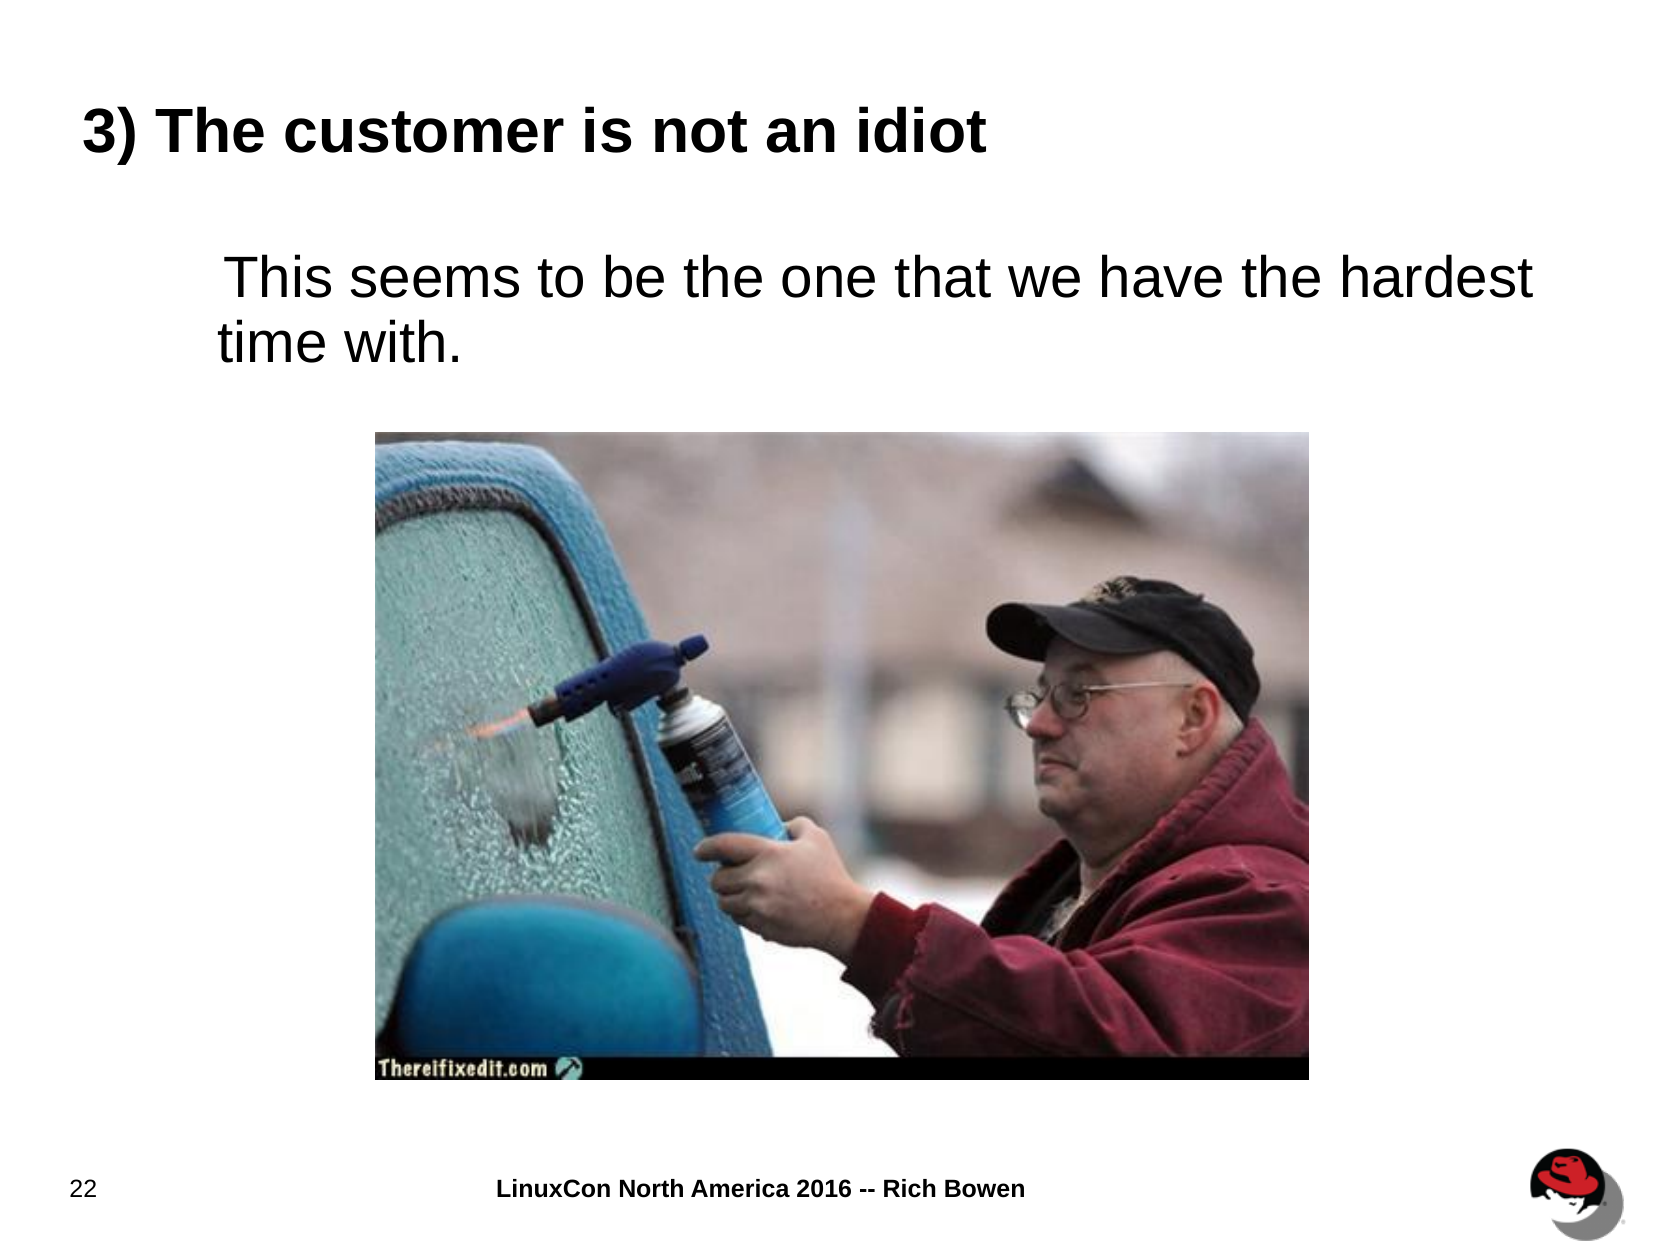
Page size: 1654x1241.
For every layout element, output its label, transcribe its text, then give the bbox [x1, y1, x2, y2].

list This seems to be the one that we have the hardest time with. [86, 244, 1576, 1039]
picture [375, 432, 1309, 1081]
picture [1529, 1146, 1613, 1224]
title 3) The customer is not an idiot [82, 37, 1571, 226]
